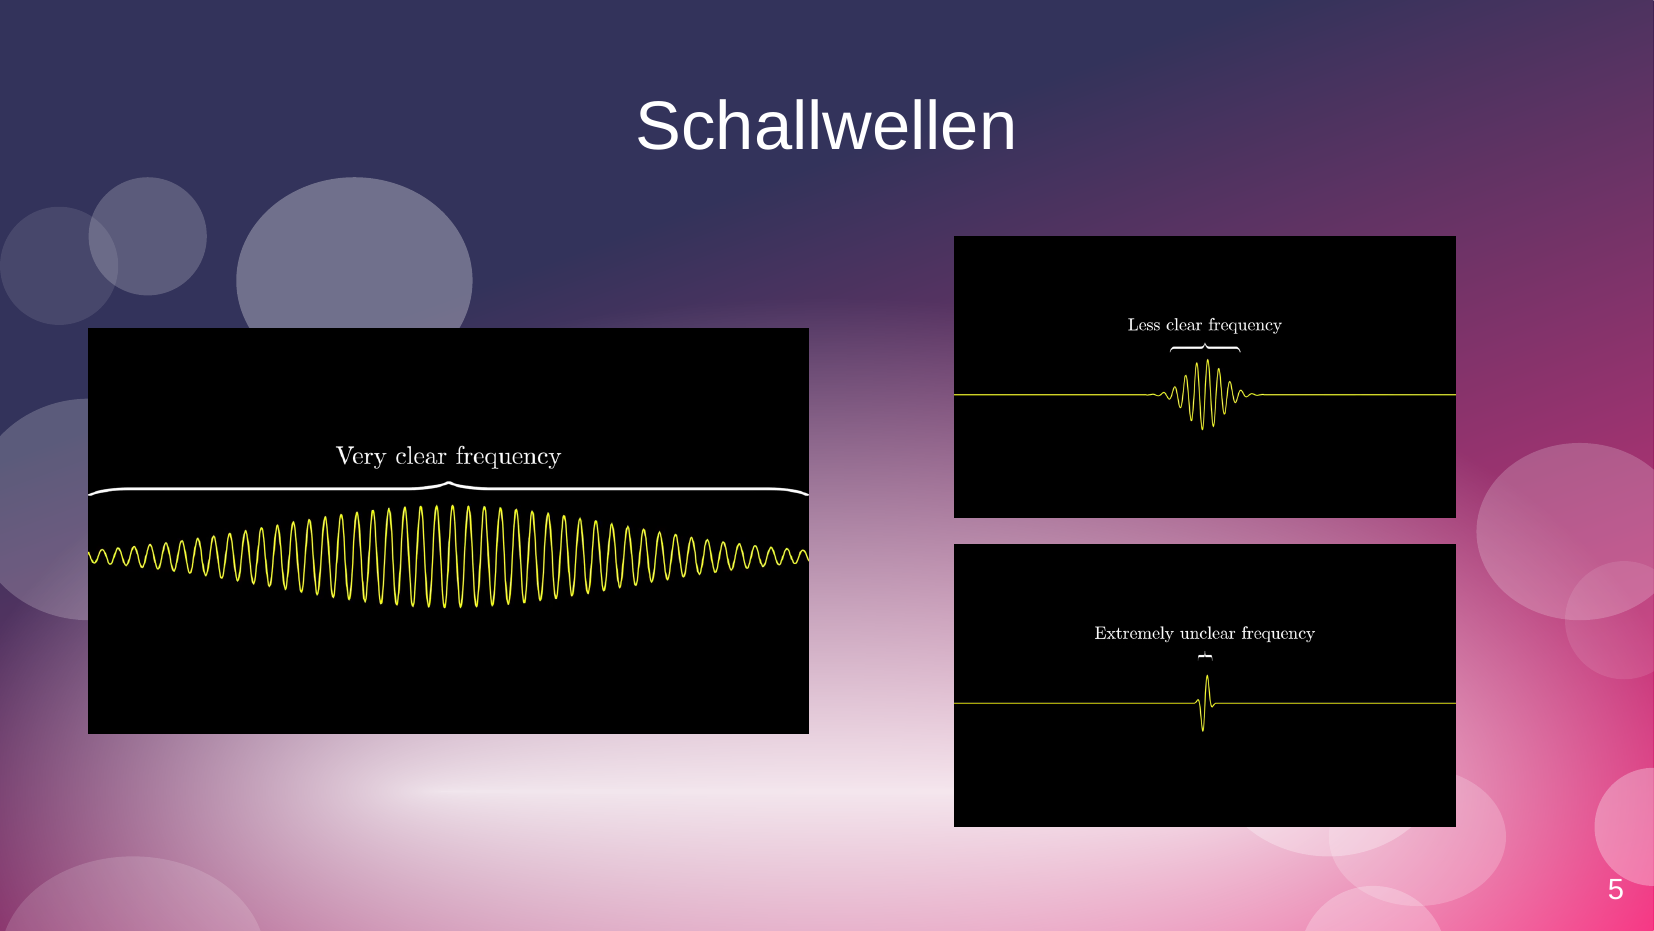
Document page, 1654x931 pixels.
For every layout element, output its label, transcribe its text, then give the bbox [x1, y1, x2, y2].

title Schallwellen [88, 44, 1565, 207]
picture [88, 328, 809, 735]
picture [954, 236, 1456, 518]
picture [954, 544, 1456, 827]
